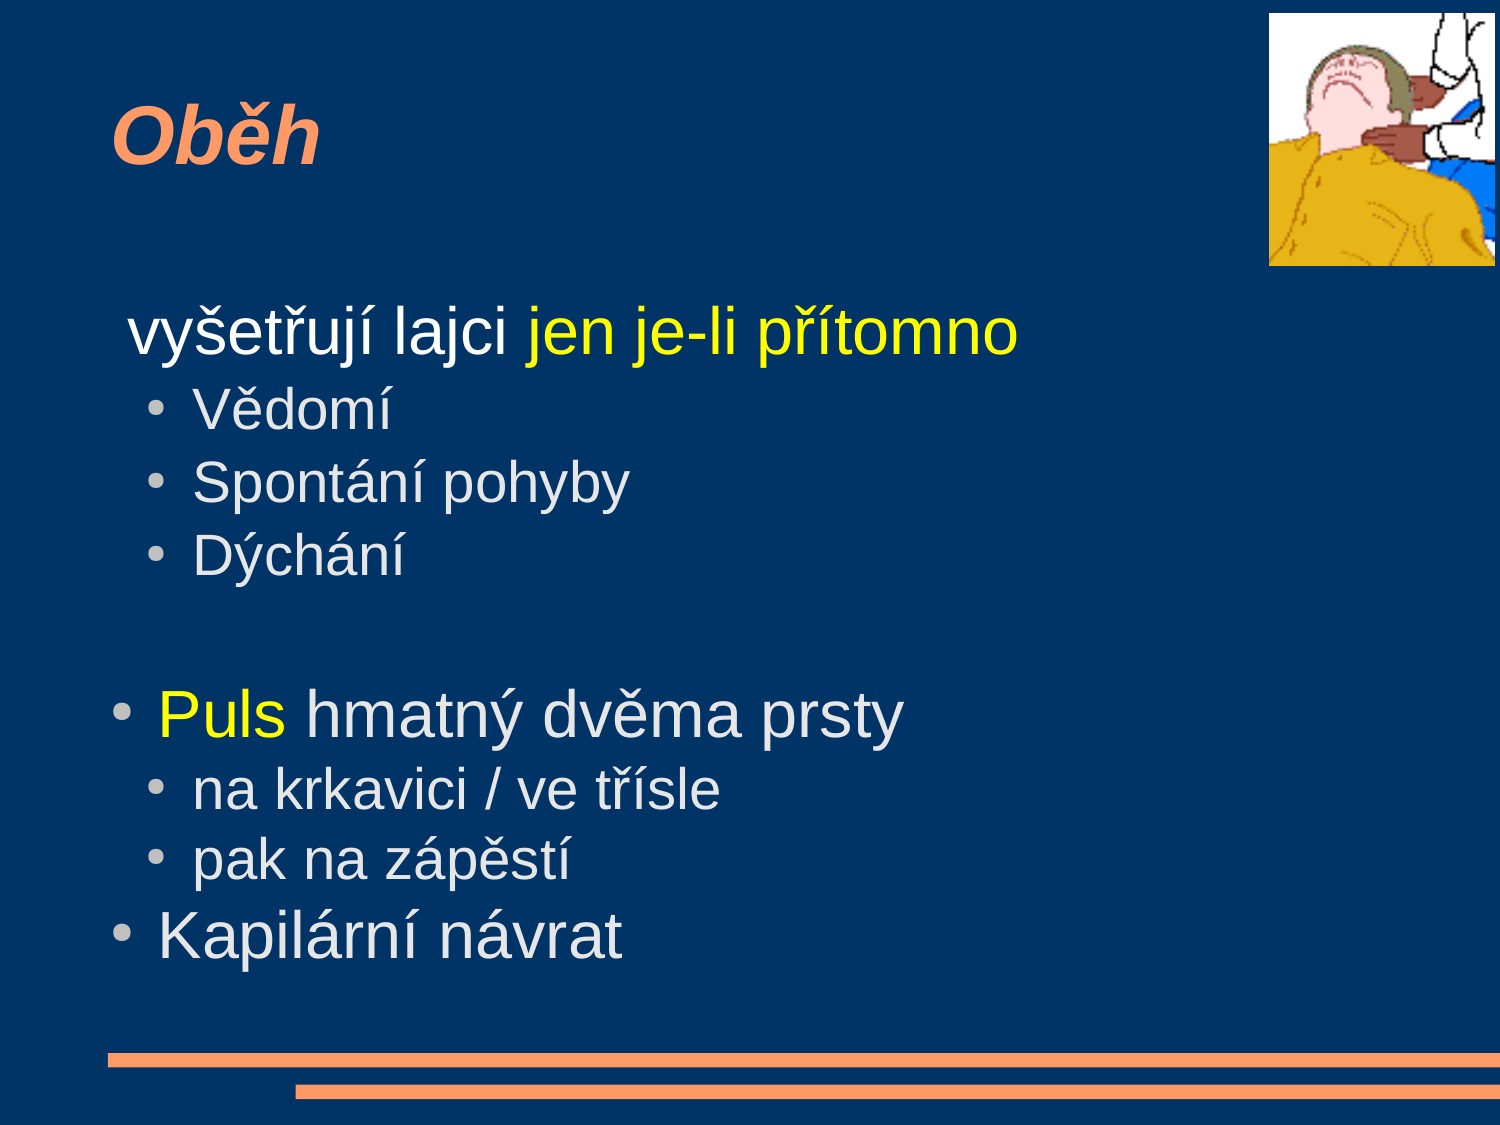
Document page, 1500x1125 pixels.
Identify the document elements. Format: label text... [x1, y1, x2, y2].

picture [1269, 13, 1495, 266]
title Oběh [110, 39, 1269, 233]
list vyšetřují lajci jen je-li přítomno Vědomí Spontání pohyby Dýchání Puls hmatný dvěma prsty na krkavici / ve třísle pak na zápěstí Kapilární návrat [110, 292, 1416, 1035]
